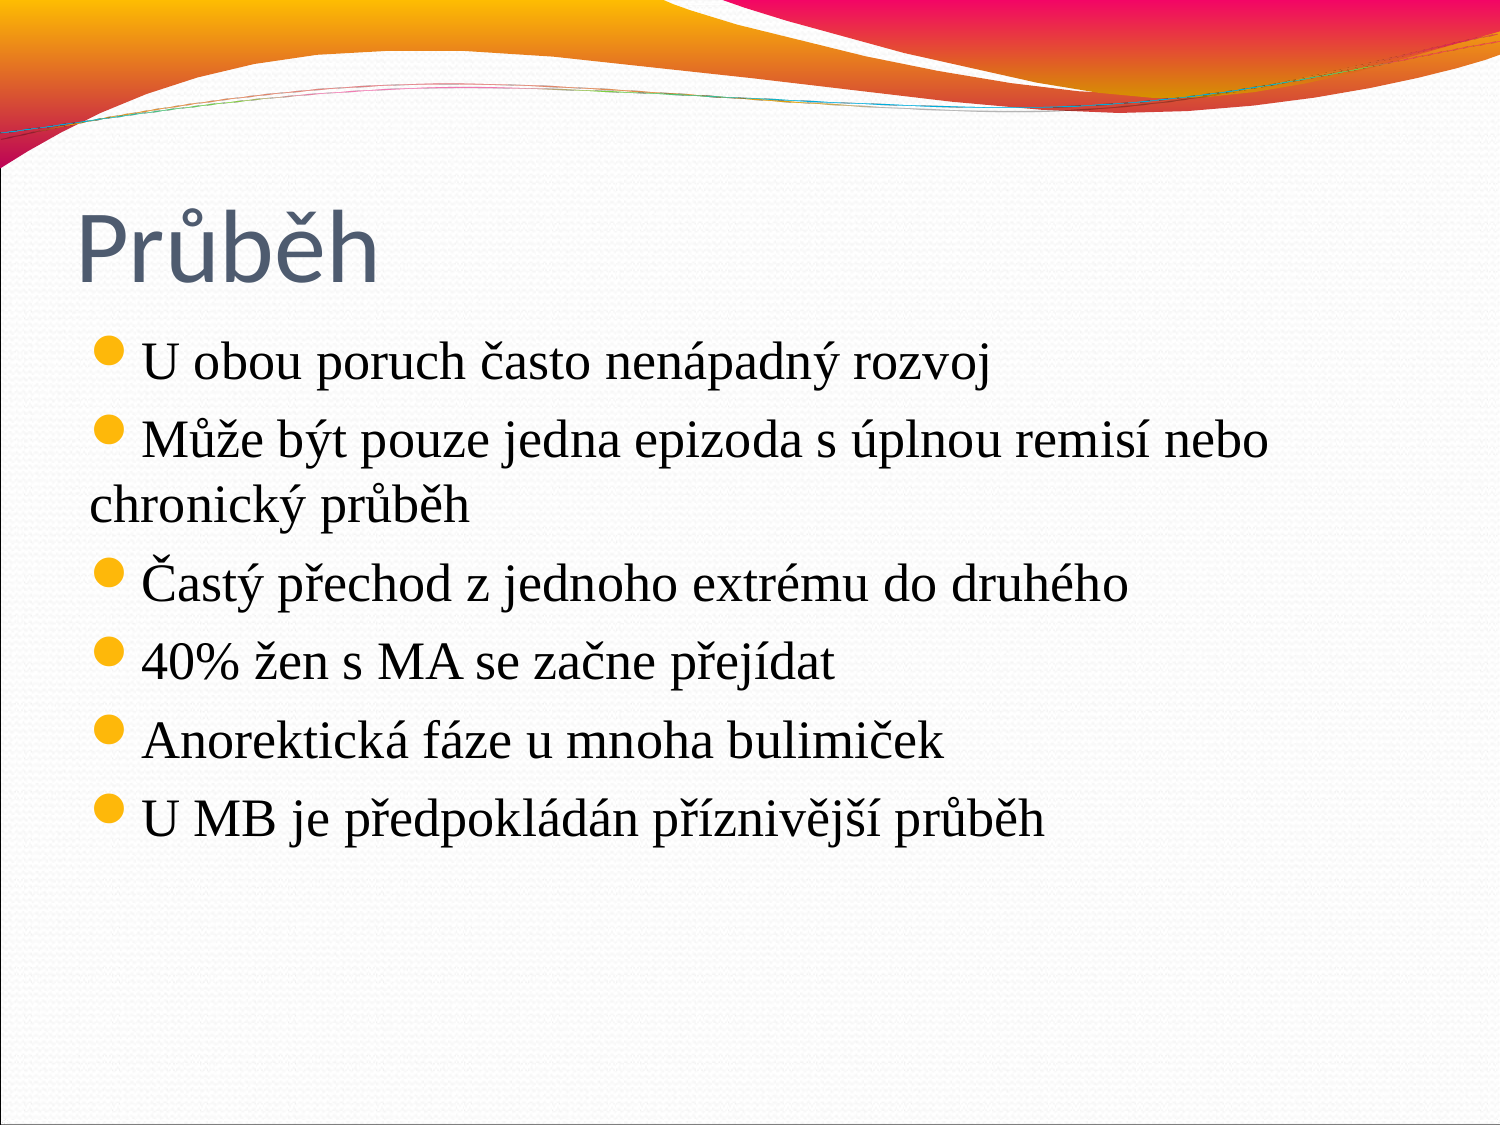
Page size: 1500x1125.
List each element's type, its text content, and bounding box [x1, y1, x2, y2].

text_box Průběh [75, 115, 1426, 304]
text_box U obou poruch často nenápadný rozvoj Může být pouze jedna epizoda s úplnou remisí nebo chronický průběh Častý přechod z jednoho extrému do druhého 40% žen s MA se začne přejídat Anorektická fáze u mnoha bulimiček U MB je předpokládán příznivější průběh [75, 317, 1426, 1038]
